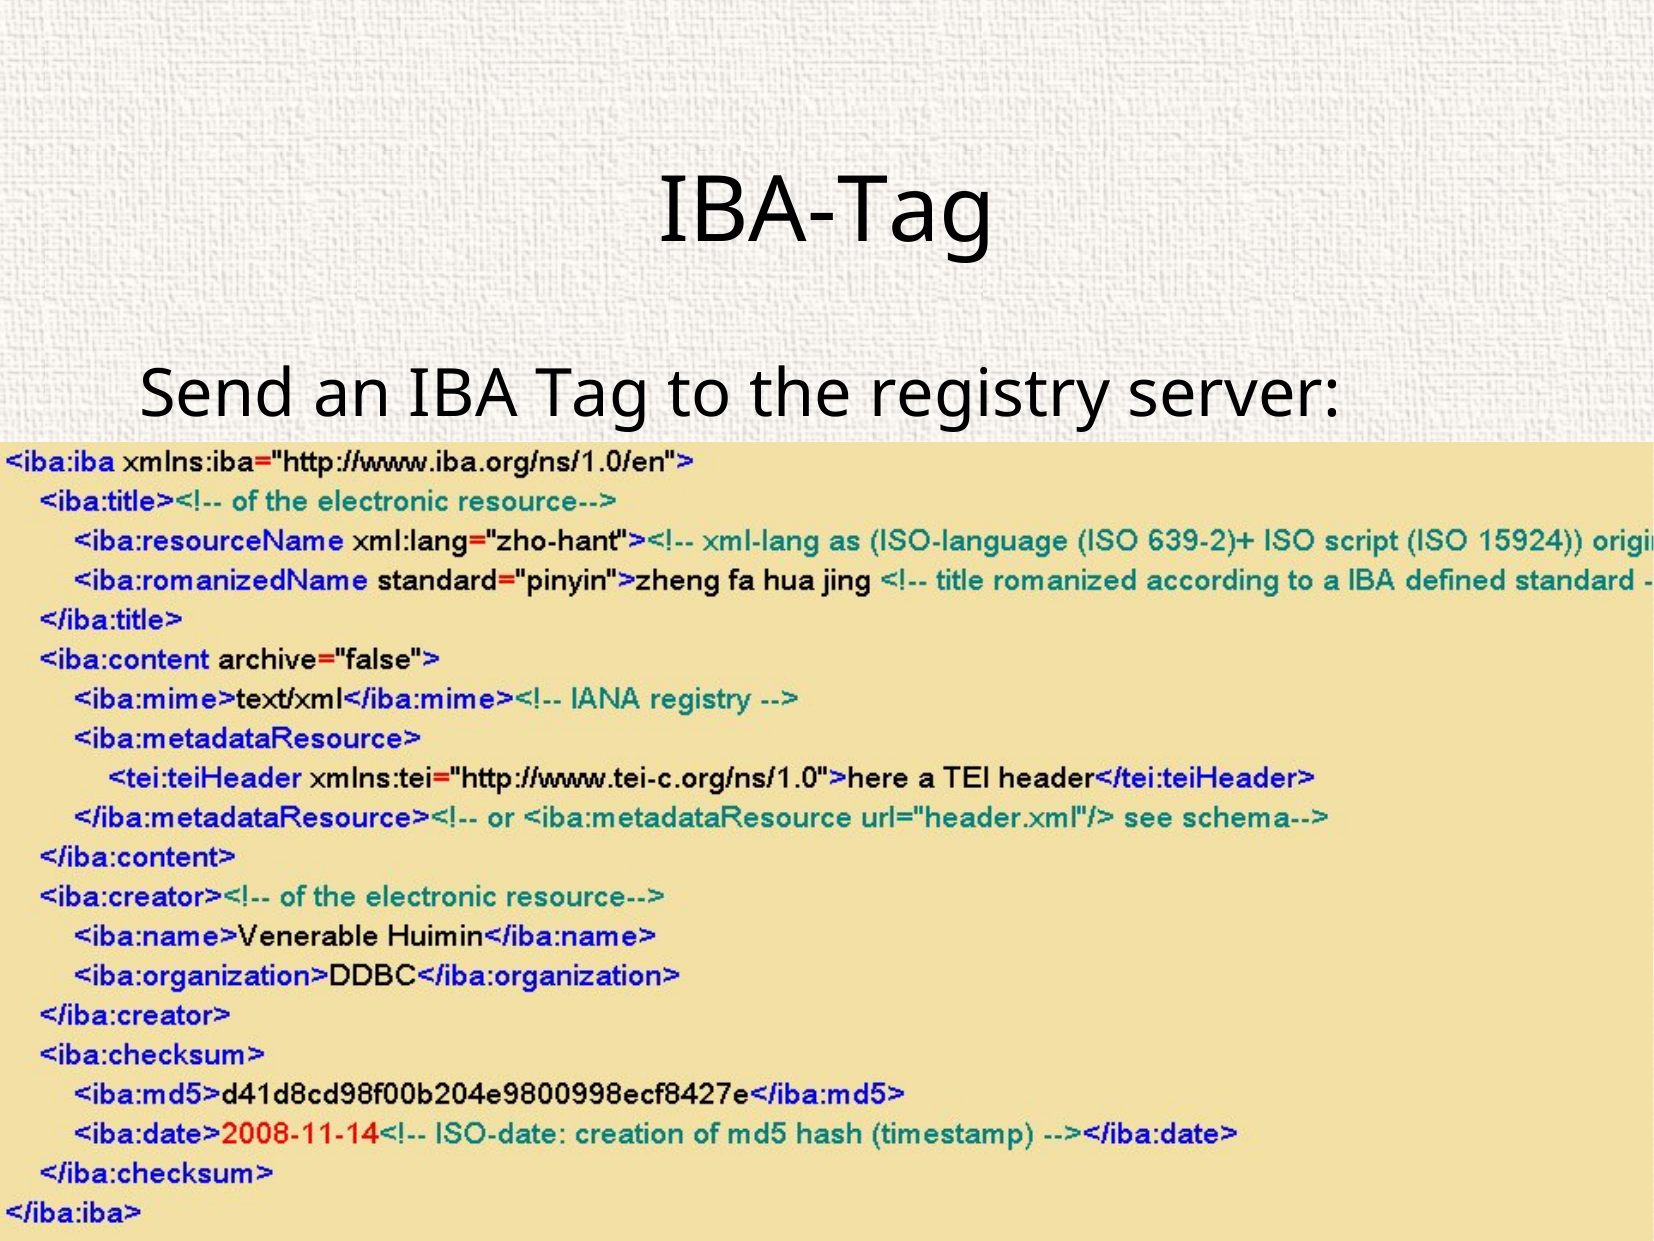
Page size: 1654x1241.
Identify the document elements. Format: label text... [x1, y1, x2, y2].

title IBA-Tag [121, 102, 1534, 310]
picture [0, 0, 1654, 1241]
list Send an IBA Tag to the registry server: [121, 344, 1534, 442]
